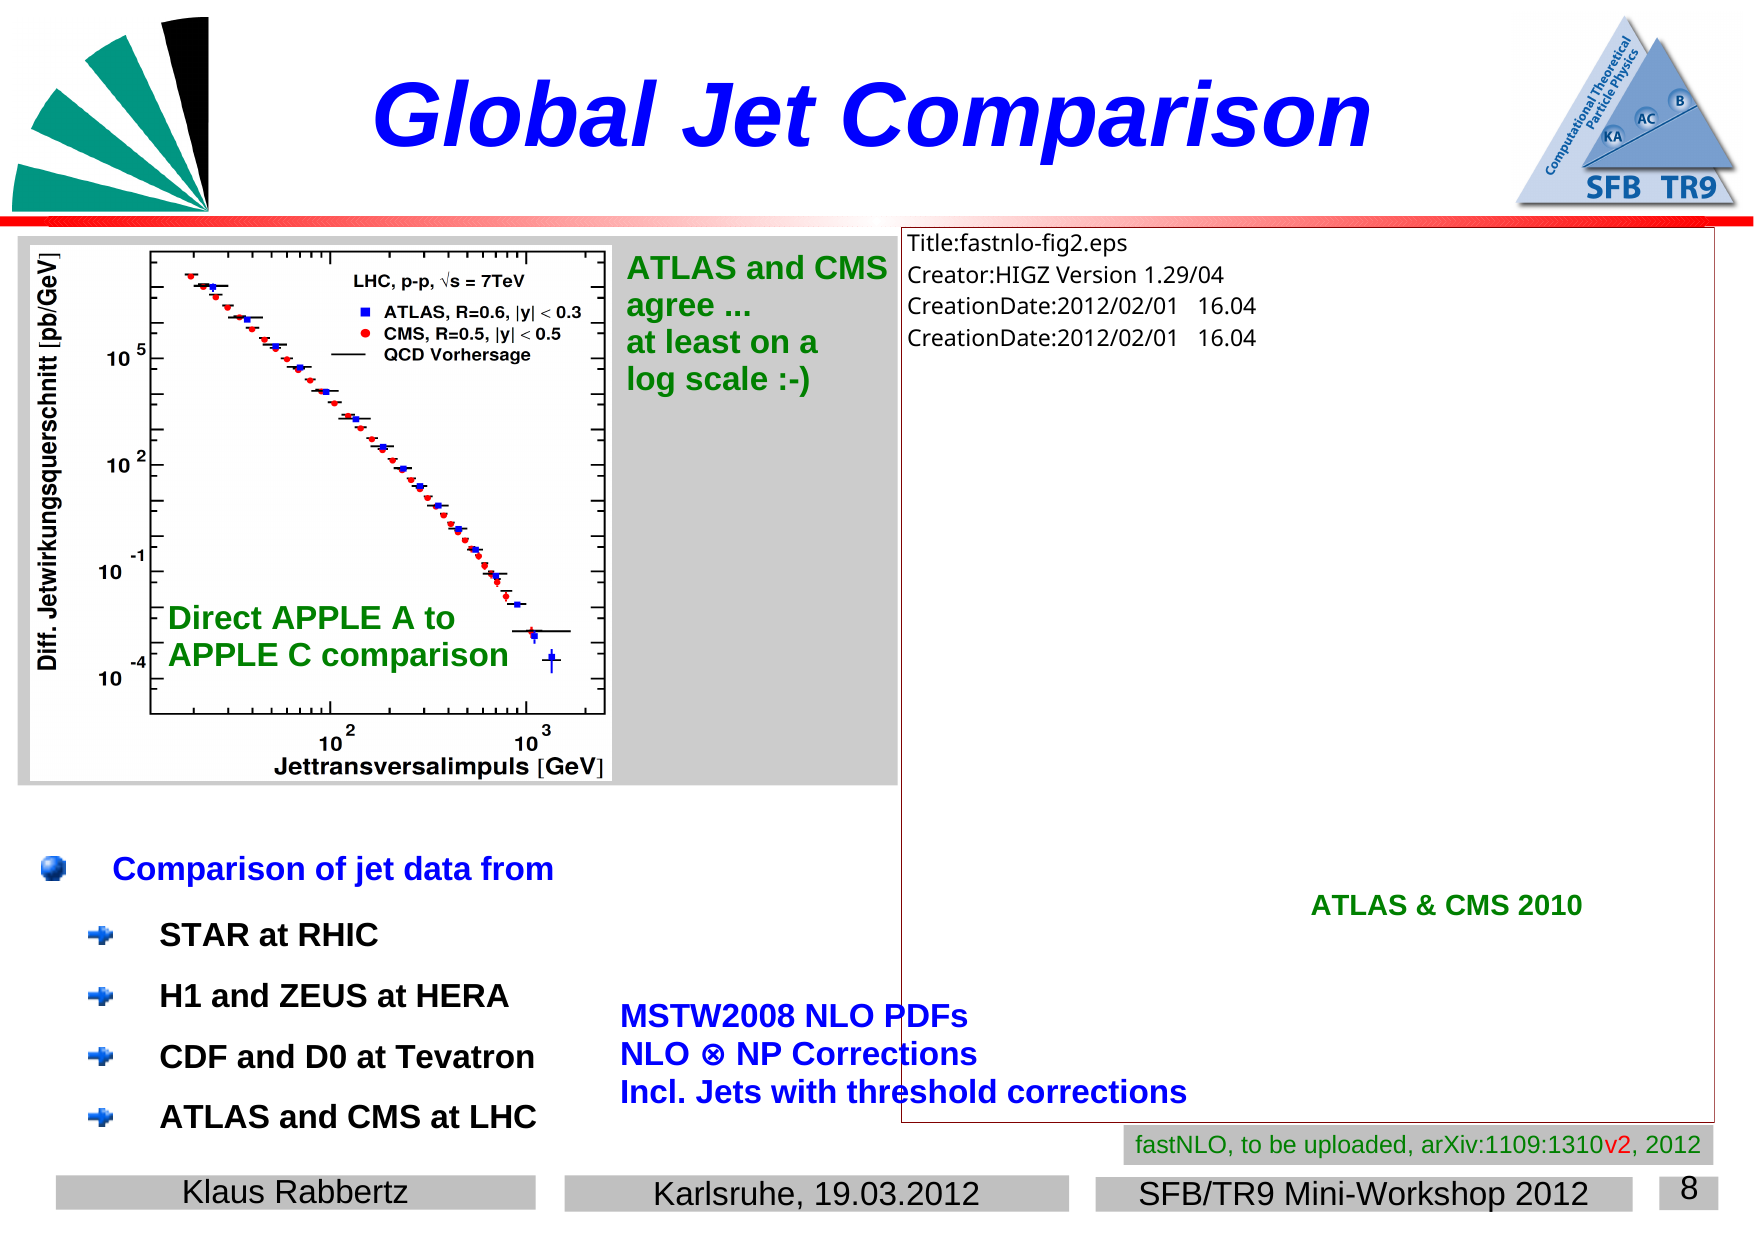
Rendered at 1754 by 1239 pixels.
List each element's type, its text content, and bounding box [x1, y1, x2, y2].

text_box MSTW2008 NLO PDFs NLO ⊗ NP Corrections Incl. Jets with threshold corrections [608, 991, 1201, 1117]
text_box [17, 236, 898, 786]
list Comparison of jet data from STAR at RHIC H1 and ZEUS at HERA CDF and D0 at Tevatron ATLAS and CMS at LHC [29, 850, 585, 1153]
text_box fastNLO, to be uploaded, arXiv:1109:1310v2, 2012 [1123, 1125, 1713, 1165]
title Global Jet Comparison [220, 22, 1525, 207]
text_box ATLAS and CMS agree ... at least on a log scale :-) [614, 243, 910, 404]
text_box ATLAS & CMS 2010 [1298, 882, 1595, 928]
text_box Direct APPLE A to APPLE C comparison [156, 593, 521, 680]
picture [12, 17, 209, 214]
picture [899, 225, 1715, 1123]
picture [30, 245, 612, 781]
picture [1511, 11, 1743, 213]
